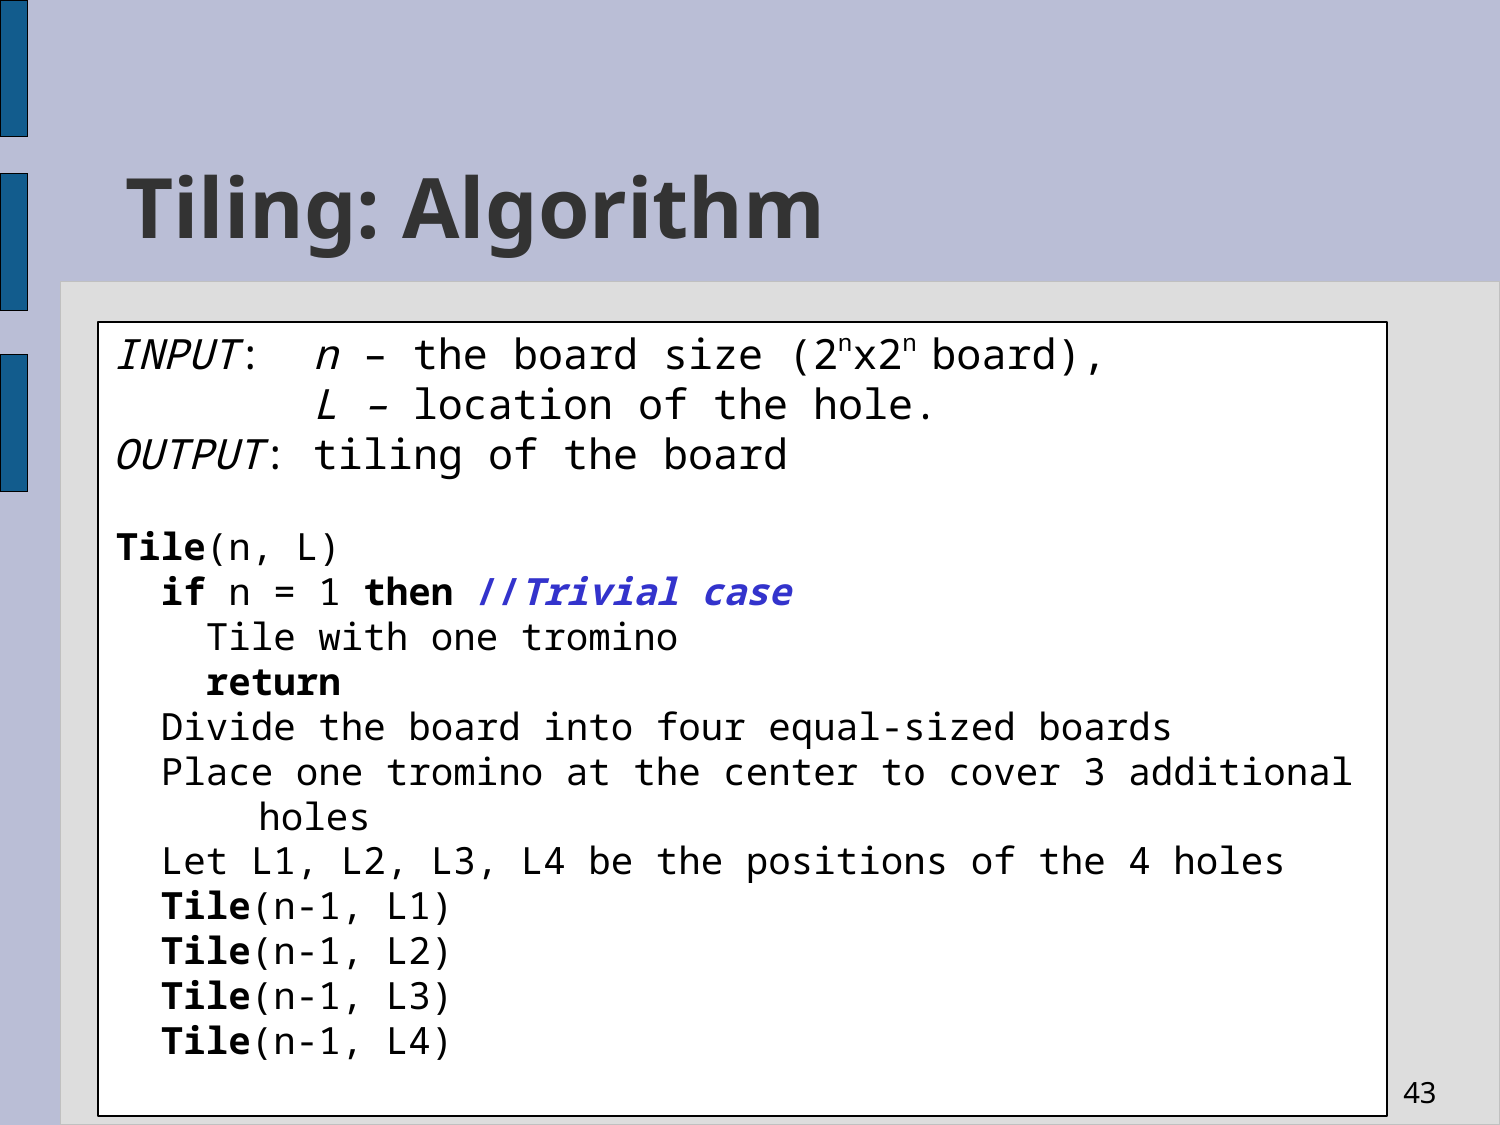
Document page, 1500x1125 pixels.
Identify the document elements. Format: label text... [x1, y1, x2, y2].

title Tiling: Algorithm [110, 67, 1392, 271]
list INPUT: n – the board size (2nx2n board), L – location of the hole. OUTPUT: tiling of the board Tile(n, L) if n = 1 then //Trivial case Tile with one tromino return Divide the board into four equal-sized boards Place one tromino at the center to cover 3 additional holes Let L1, L2, L3, L4 be the positions of the 4 holes Tile(n-1, L1) Tile(n-1, L2) Tile(n-1, L3) Tile(n-1, L4) [97, 321, 1387, 1017]
